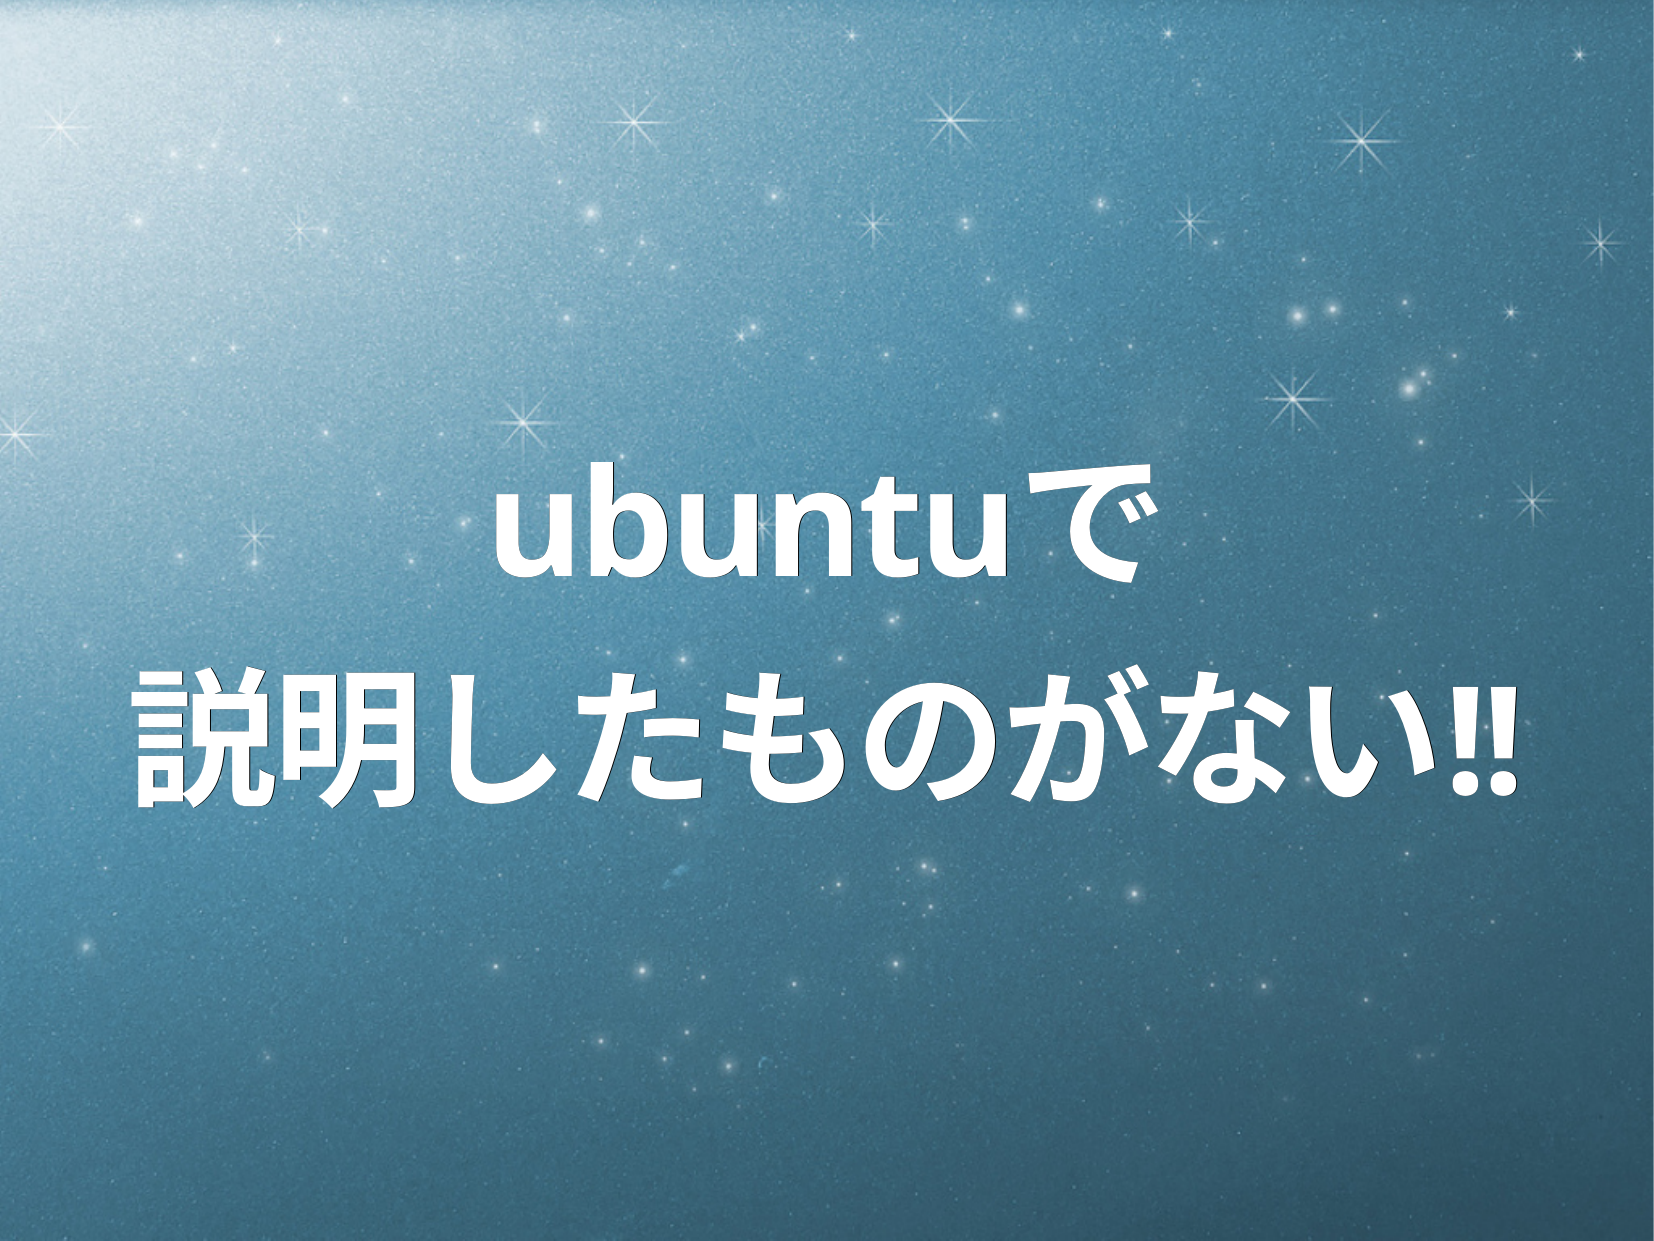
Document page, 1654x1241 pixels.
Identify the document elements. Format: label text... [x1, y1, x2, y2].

title ubuntuで 説明したものがない!! [82, 396, 1571, 844]
picture [0, 0, 1654, 1241]
